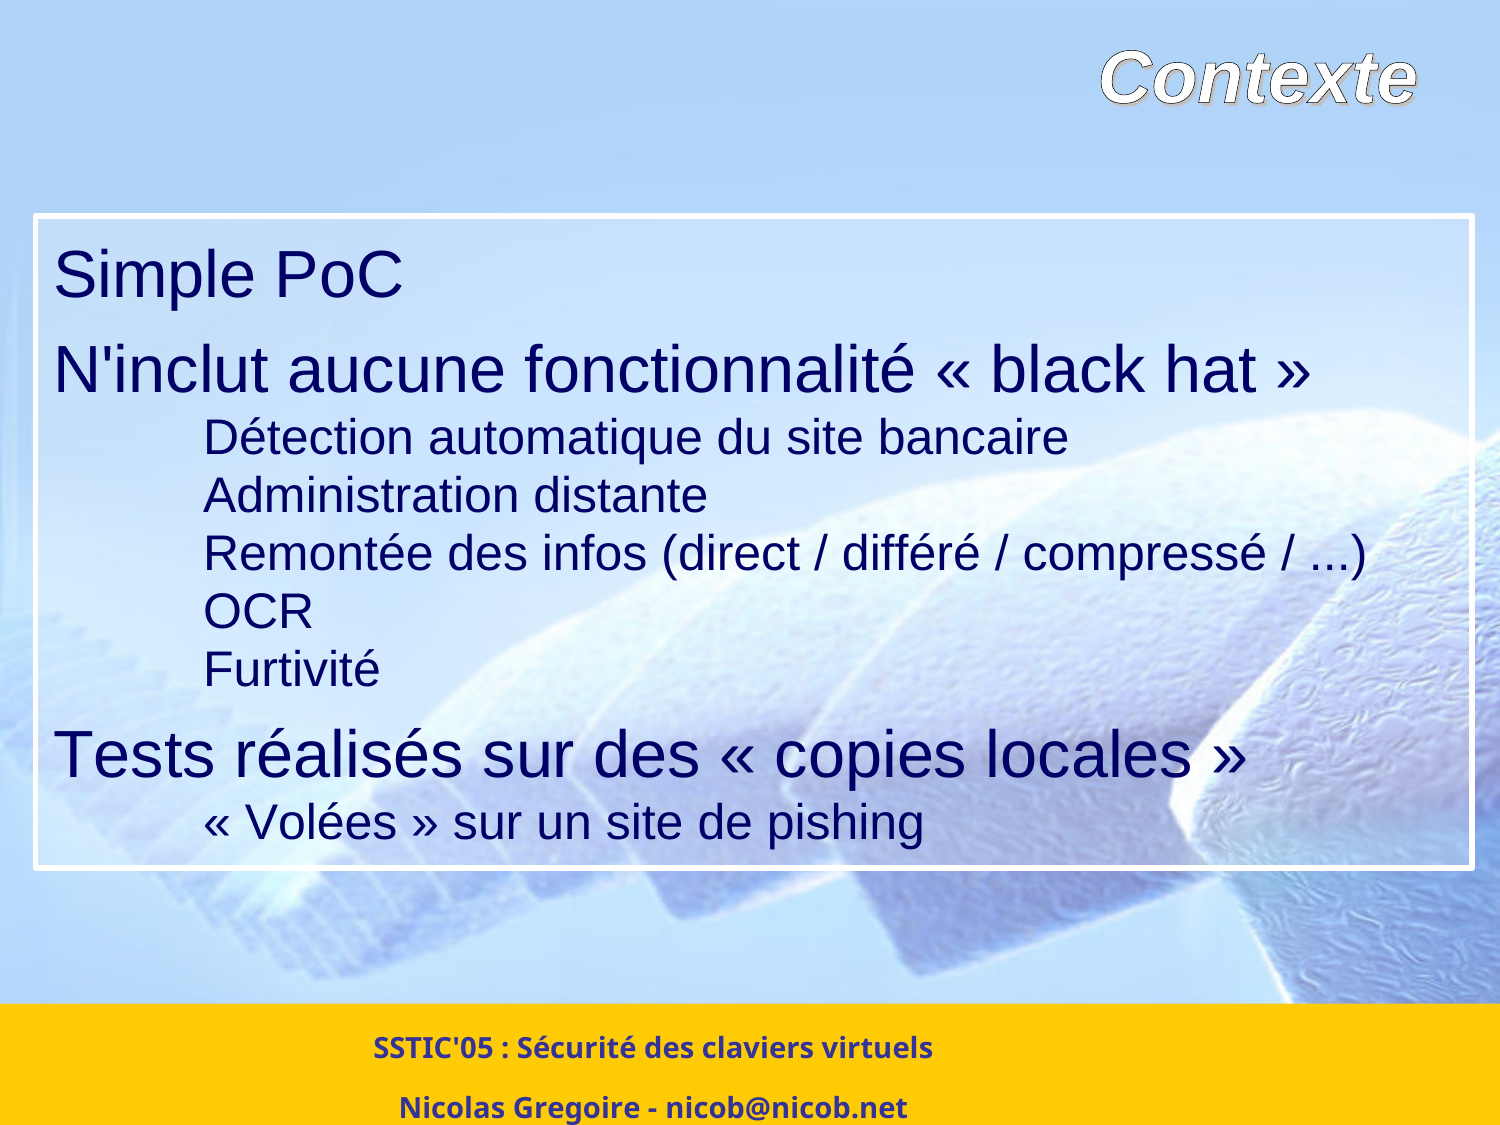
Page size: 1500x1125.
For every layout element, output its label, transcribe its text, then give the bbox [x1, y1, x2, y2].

title Contexte [28, 7, 1460, 143]
list Simple PoC N'inclut aucune fonctionnalité « black hat » Détection automatique du site bancaire Administration distante Remontée des infos (direct / différé / compressé / ...) OCR Furtivité Tests réalisés sur des « copies locales » « Volées » sur un site de pishing [35, 216, 1473, 865]
picture [0, 0, 1500, 1003]
